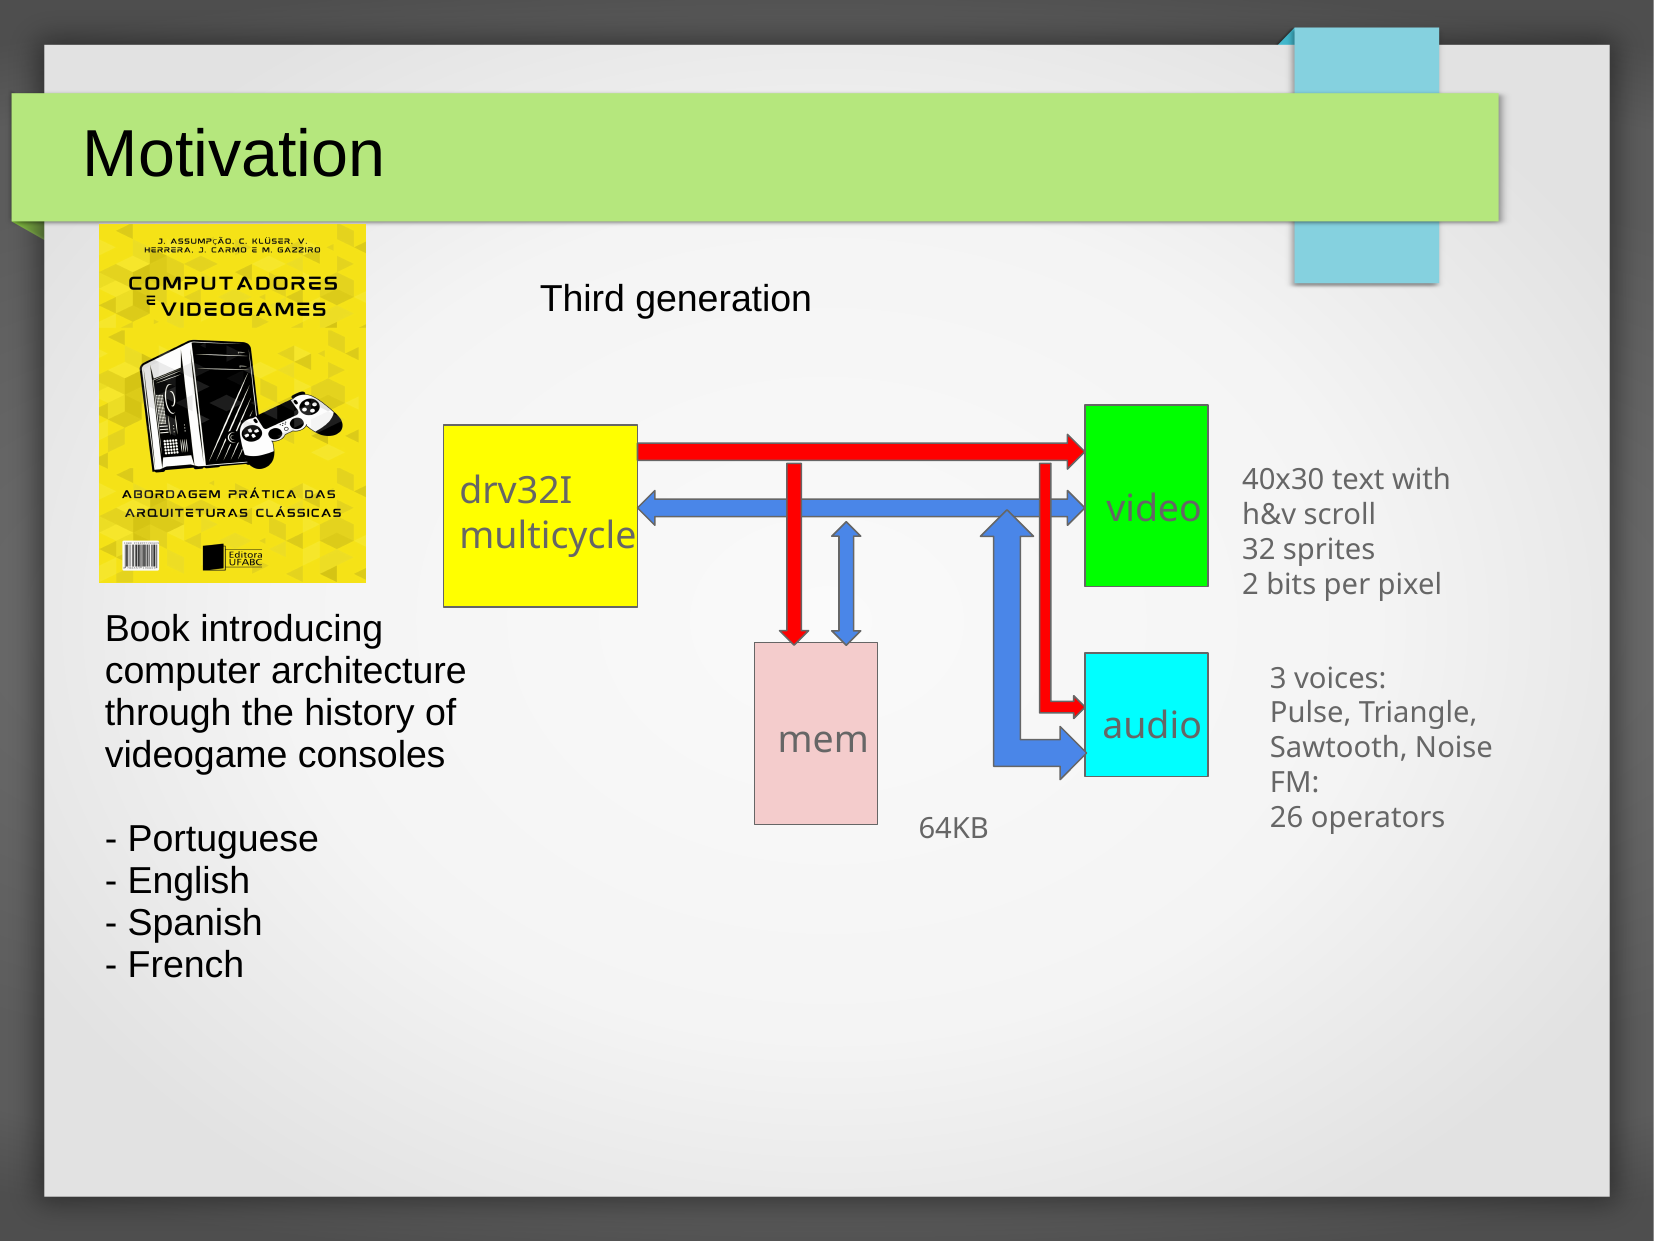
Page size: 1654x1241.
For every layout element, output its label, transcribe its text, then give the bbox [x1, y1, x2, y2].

text_box 3 voices: Pulse, Triangle, Sawtooth, Noise FM: 26 operators [1255, 643, 1512, 899]
text_box audio [1087, 685, 1230, 740]
text_box drv32I multicycle [444, 450, 690, 586]
text_box Third generation [525, 270, 1171, 327]
text_box [443, 404, 1208, 825]
text_box 40x30 text with h&v scroll 32 sprites 2 bits per pixel [1227, 445, 1560, 627]
title Motivation [82, 94, 1264, 213]
text_box video [1091, 469, 1226, 523]
text_box Book introducing computer architecture through the history of videogame consoles - Portuguese - English - Spanish - French [90, 600, 511, 993]
picture [0, 0, 1654, 1241]
text_box 64KB [903, 794, 1059, 871]
text_box mem [762, 700, 916, 780]
